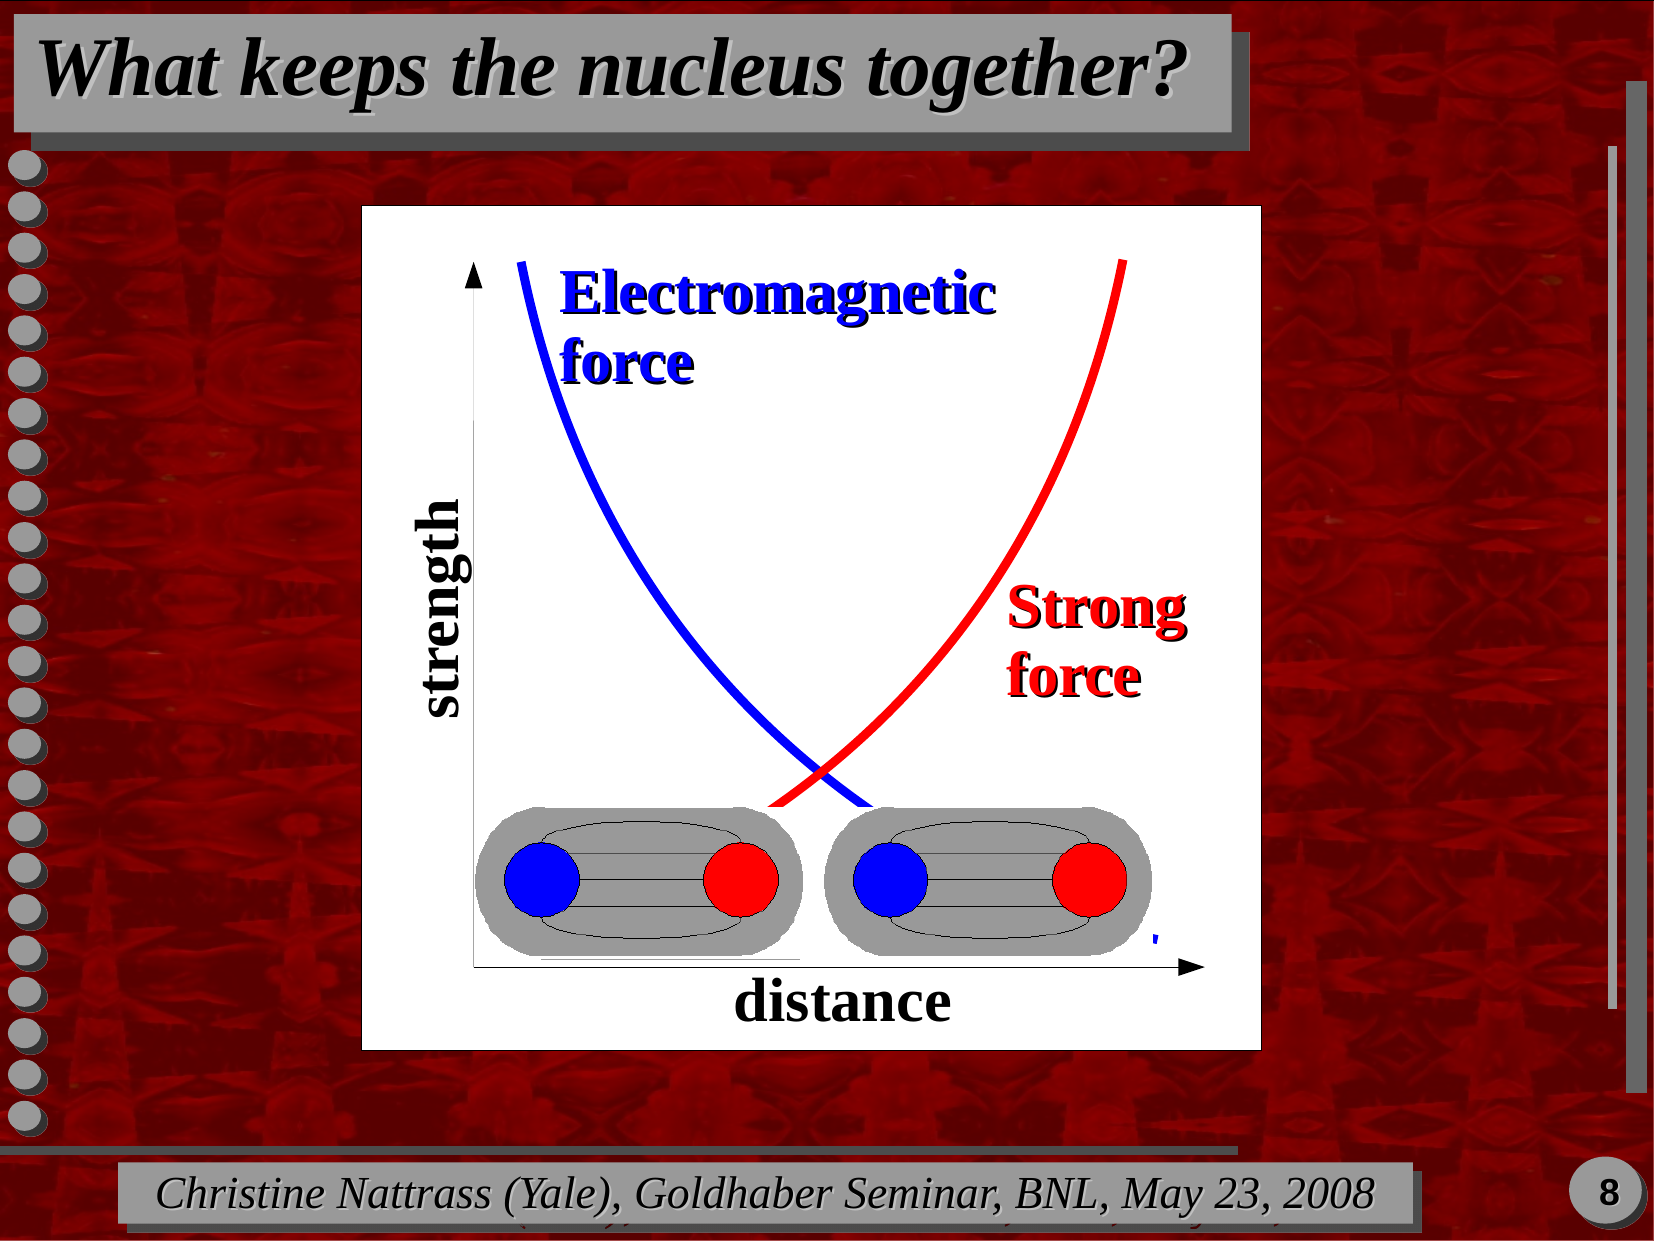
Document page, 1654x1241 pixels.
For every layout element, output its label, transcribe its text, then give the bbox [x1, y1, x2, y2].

title What keeps the nucleus together? [0, 0, 1232, 145]
text_box Strong force [991, 562, 1250, 717]
text_box Electromagnetic force [544, 248, 1019, 403]
text_box [361, 205, 1262, 1051]
text_box distance [719, 958, 1051, 1043]
text_box strength [395, 377, 480, 735]
picture [475, 807, 1153, 962]
